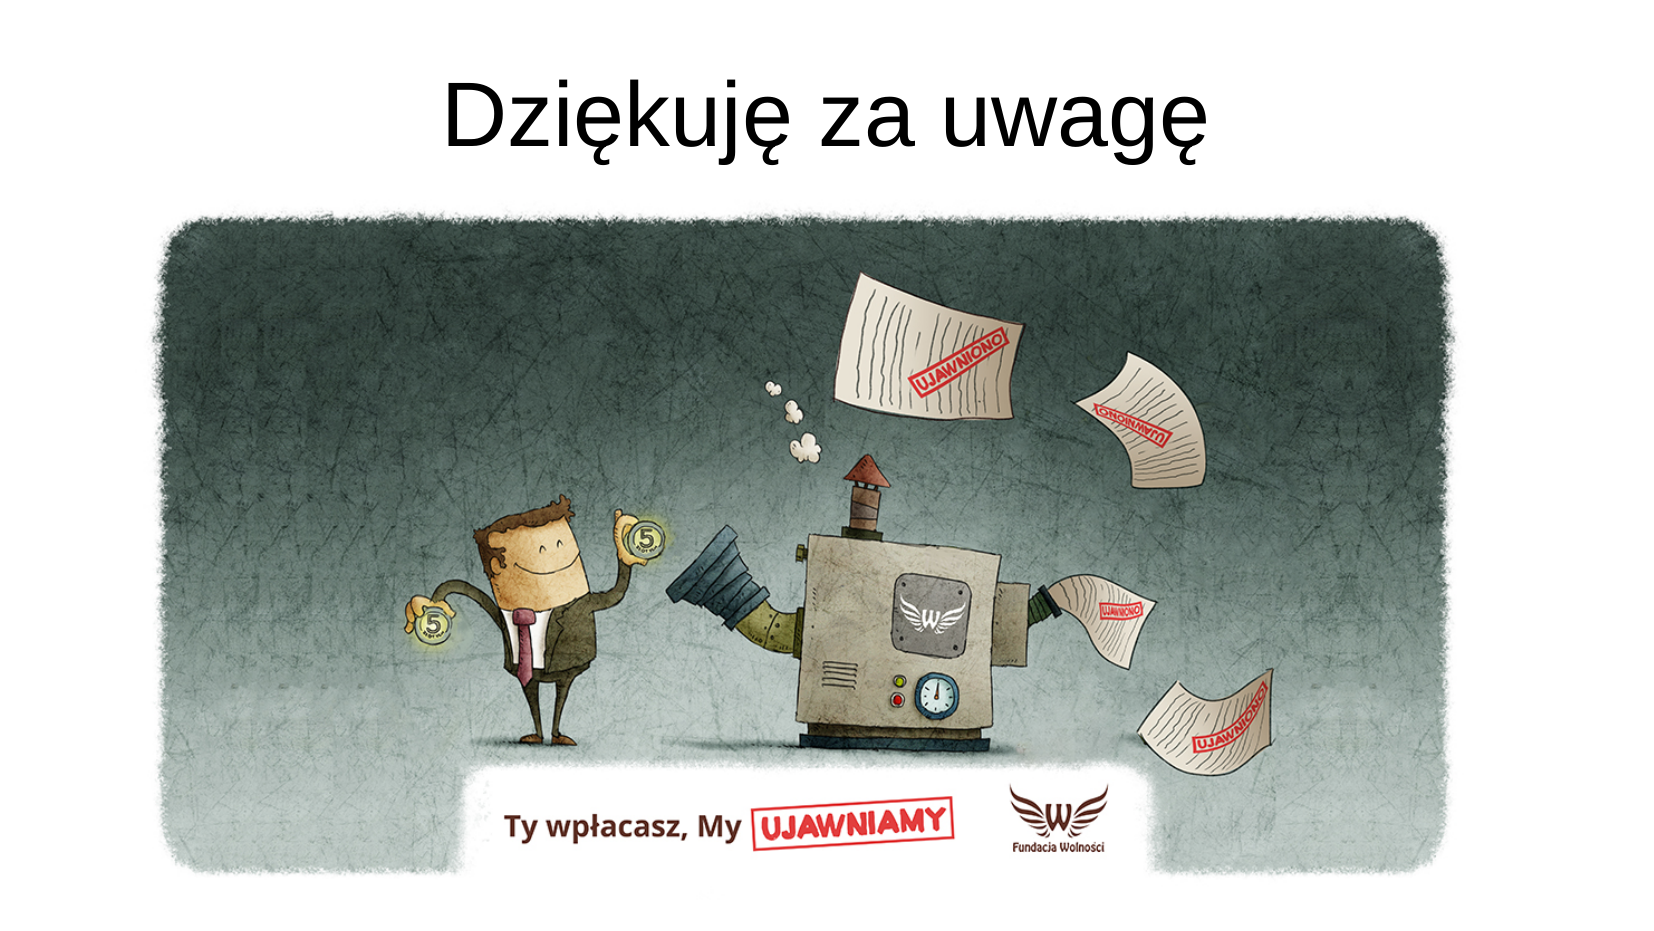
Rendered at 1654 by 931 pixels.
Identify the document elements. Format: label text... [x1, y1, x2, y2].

picture [135, 199, 1474, 901]
title Dziękuję za uwagę [82, 37, 1571, 193]
